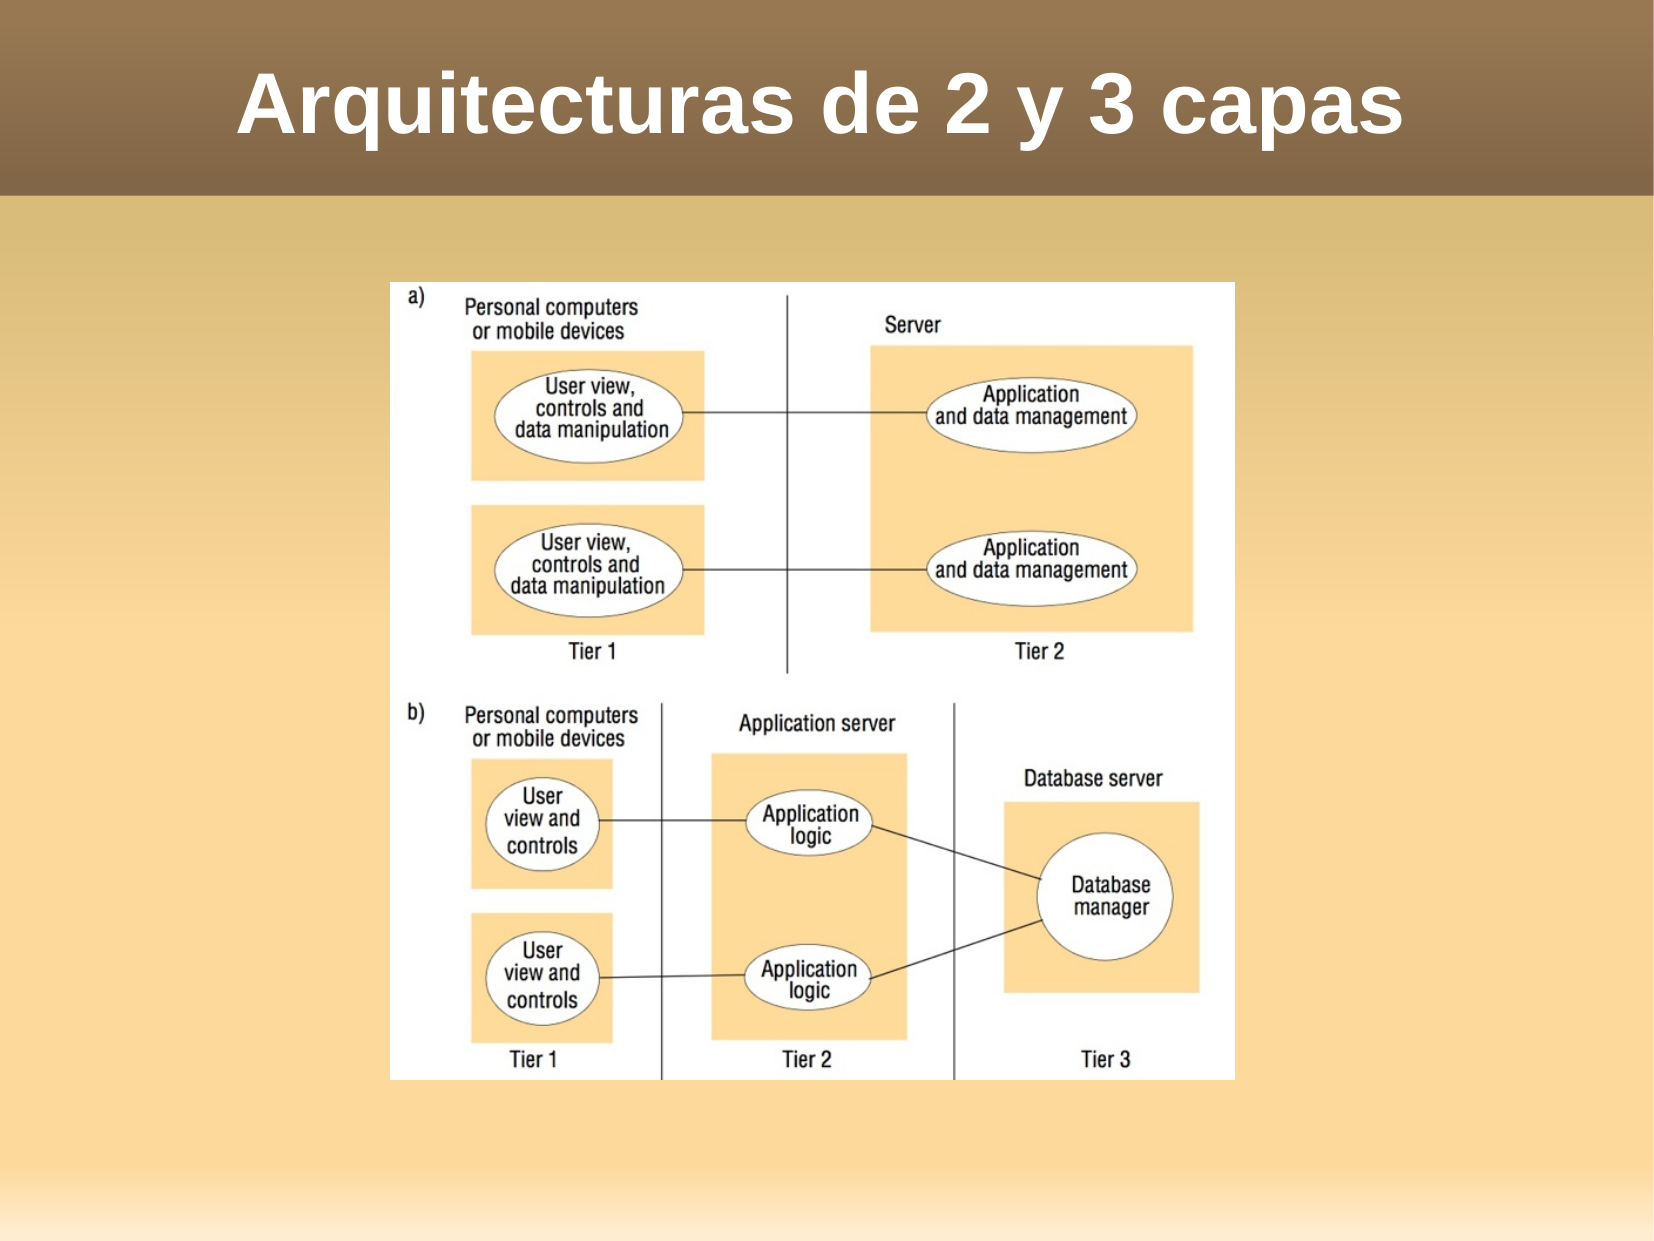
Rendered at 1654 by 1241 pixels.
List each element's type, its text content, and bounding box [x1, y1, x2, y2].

title Arquitecturas de 2 y 3 capas [76, 0, 1565, 208]
picture [0, 0, 1654, 1241]
